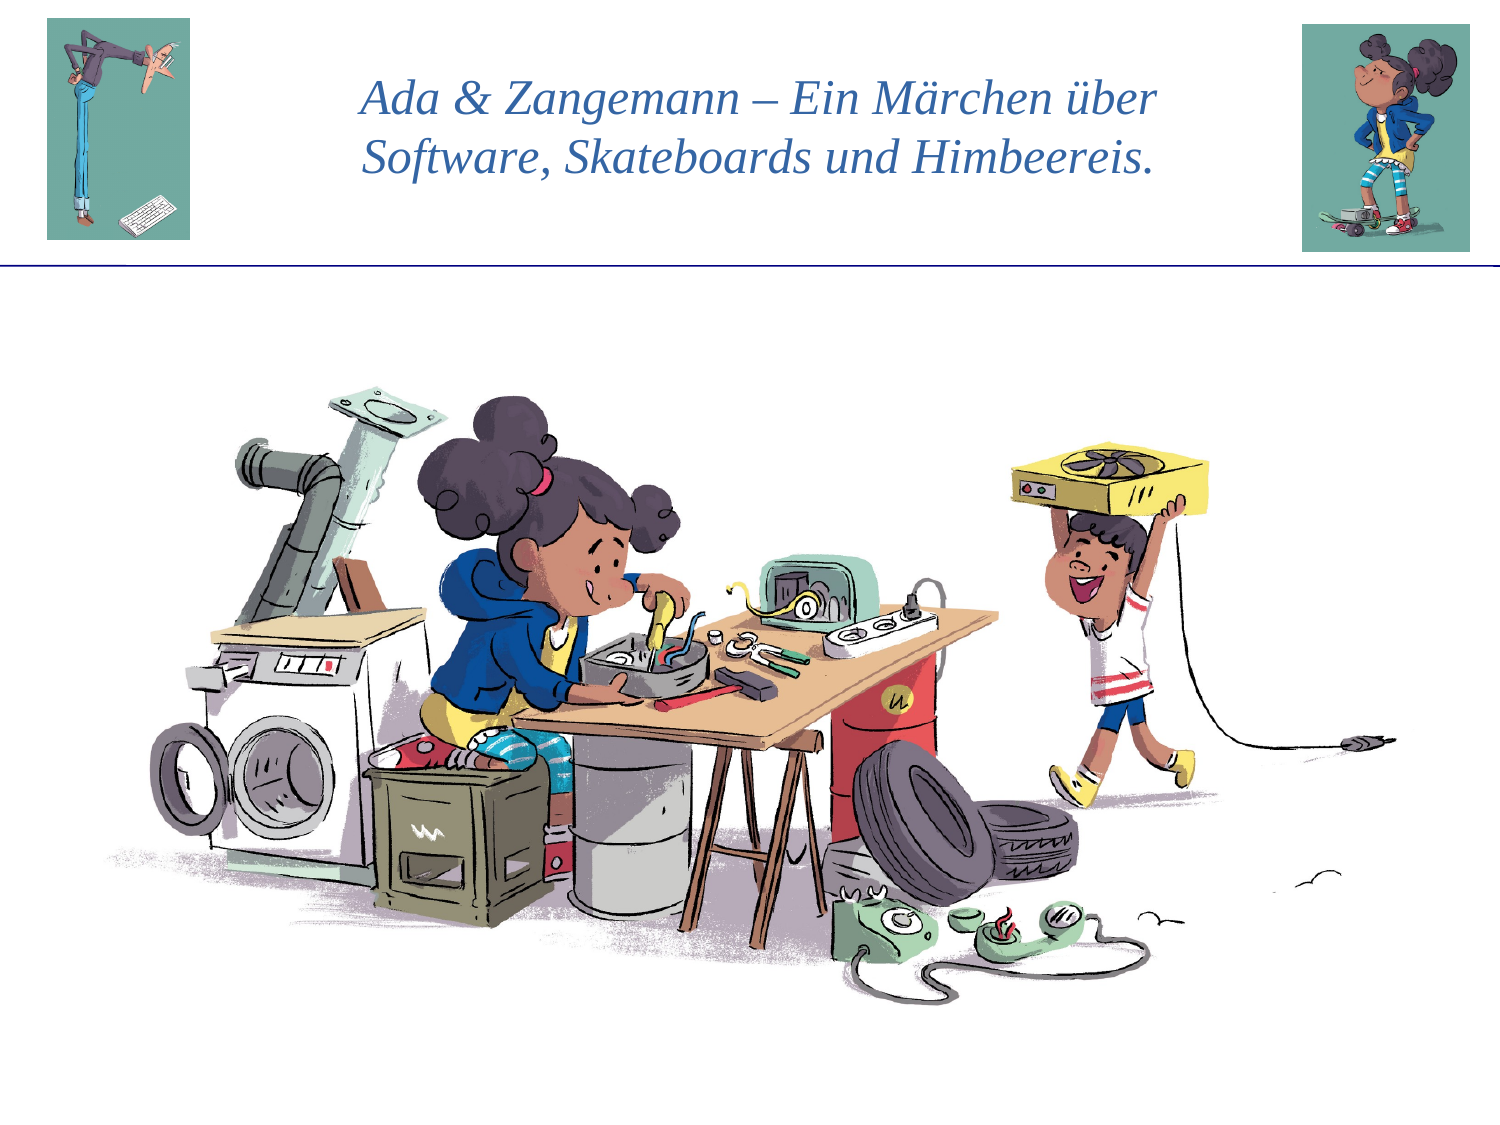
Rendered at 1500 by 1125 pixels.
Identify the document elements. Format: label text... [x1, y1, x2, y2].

picture [1302, 24, 1470, 252]
picture [3, 311, 1500, 1091]
picture [47, 18, 190, 240]
text_box Ada & Zangemann – Ein Märchen über Software, Skateboards und Himbeereis. [274, 59, 1244, 194]
